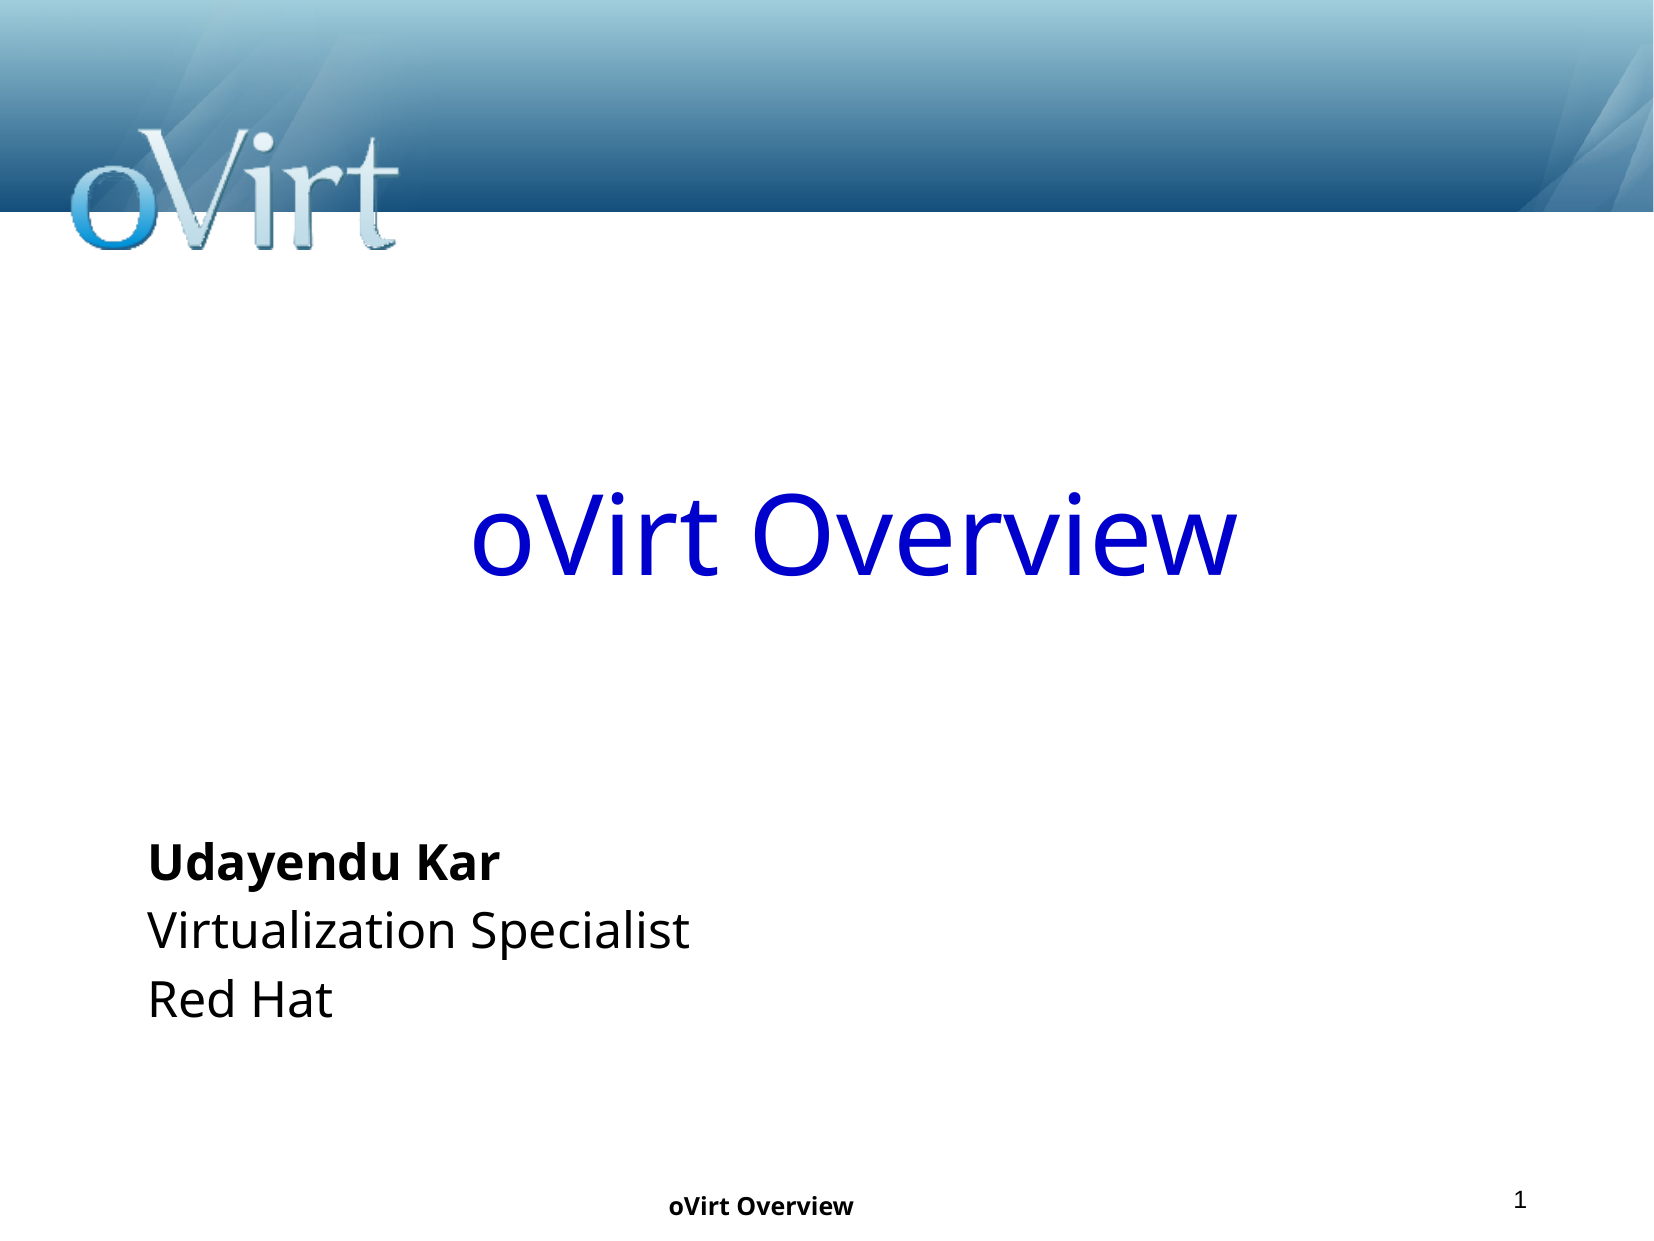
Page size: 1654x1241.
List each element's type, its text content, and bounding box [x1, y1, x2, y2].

text_box oVirt Overview [453, 448, 1654, 607]
picture [0, 0, 1654, 250]
text_box Udayendu Kar Virtualization Specialist Red Hat [132, 819, 1505, 1034]
